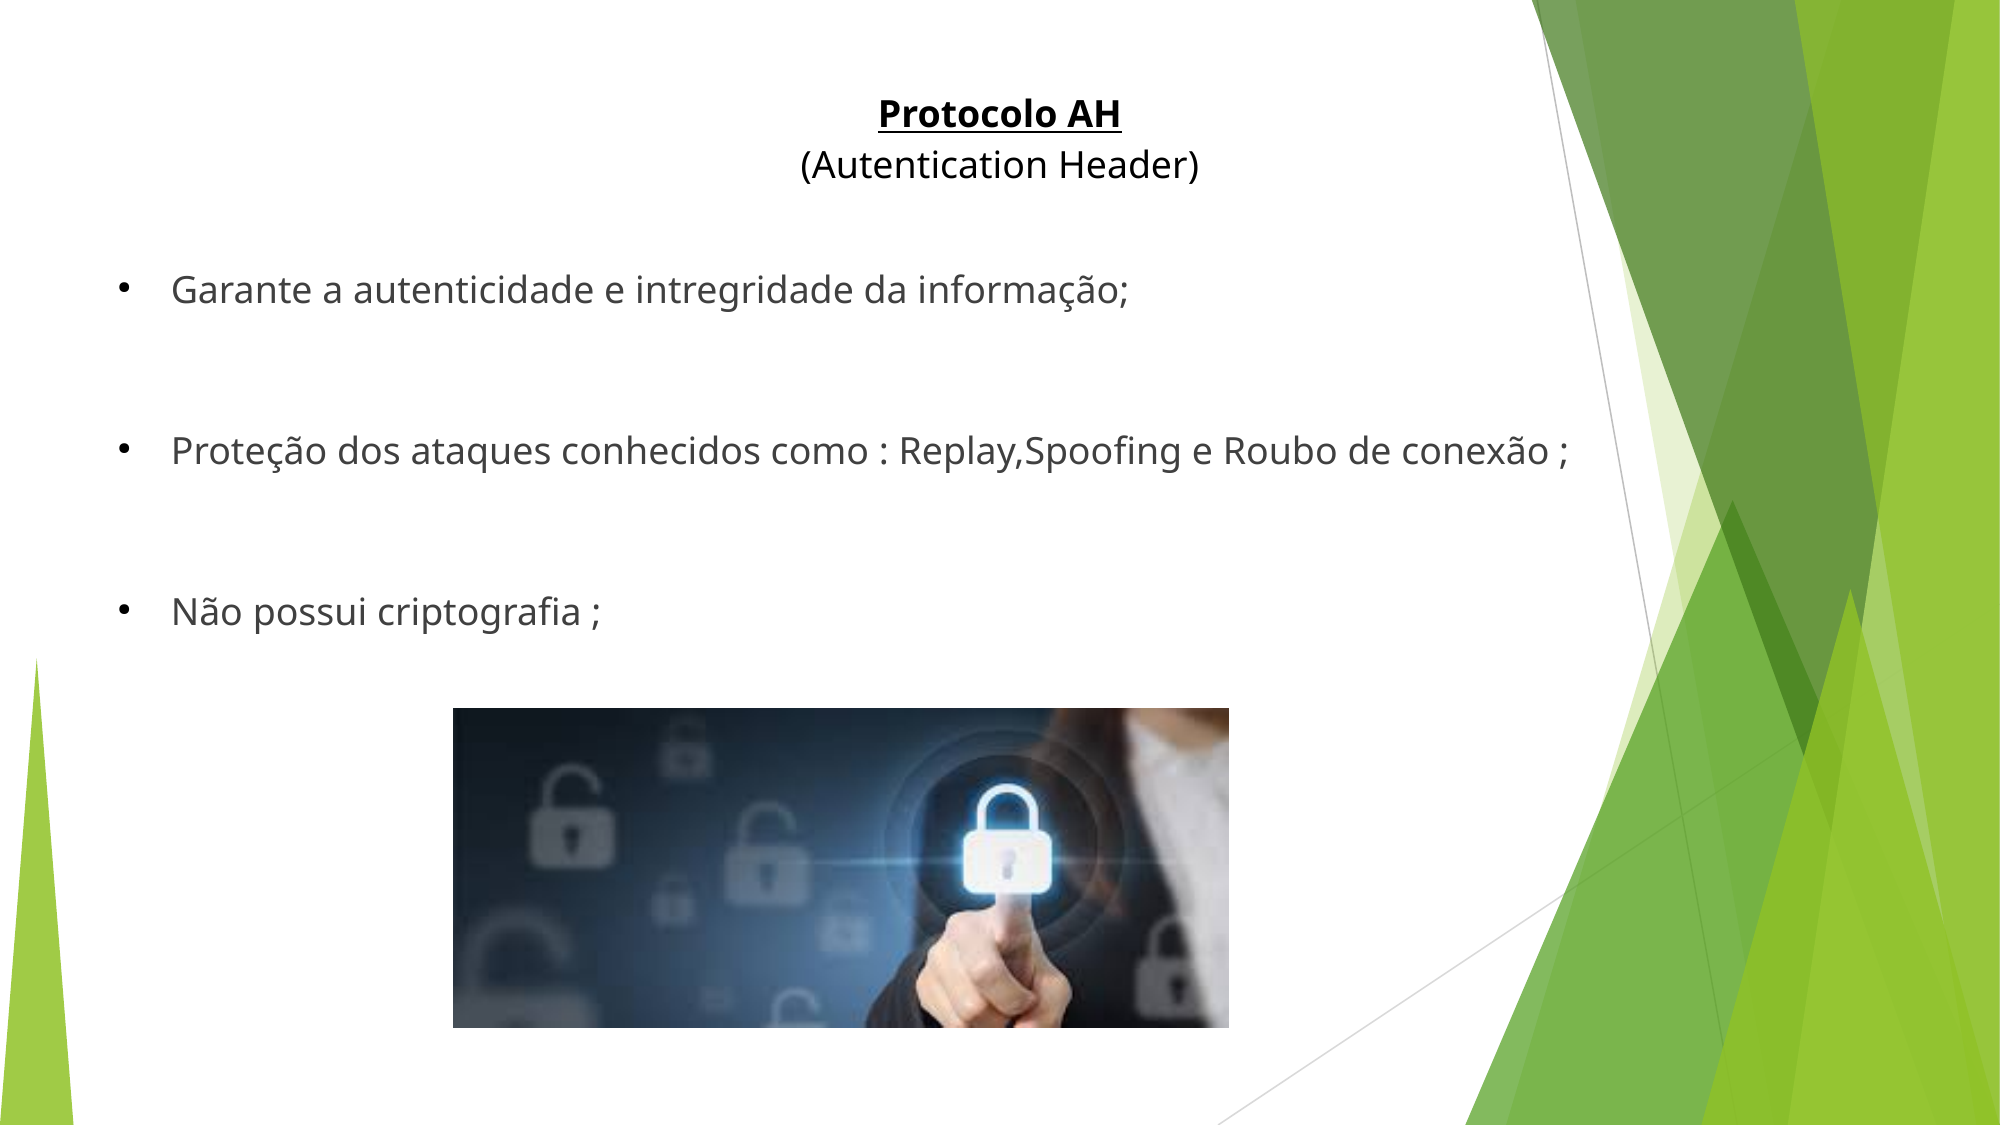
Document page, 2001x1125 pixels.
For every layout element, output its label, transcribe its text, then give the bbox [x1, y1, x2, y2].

picture [453, 708, 1229, 1028]
title Protocolo AH (Autentication Header) [99, 44, 1900, 233]
list Garante a autenticidade e intregridade da informação; Proteção dos ataques conhecidos como : Replay,Spoofing e Roubo de conexão ; Não possui criptografia ; [99, 263, 1900, 1006]
